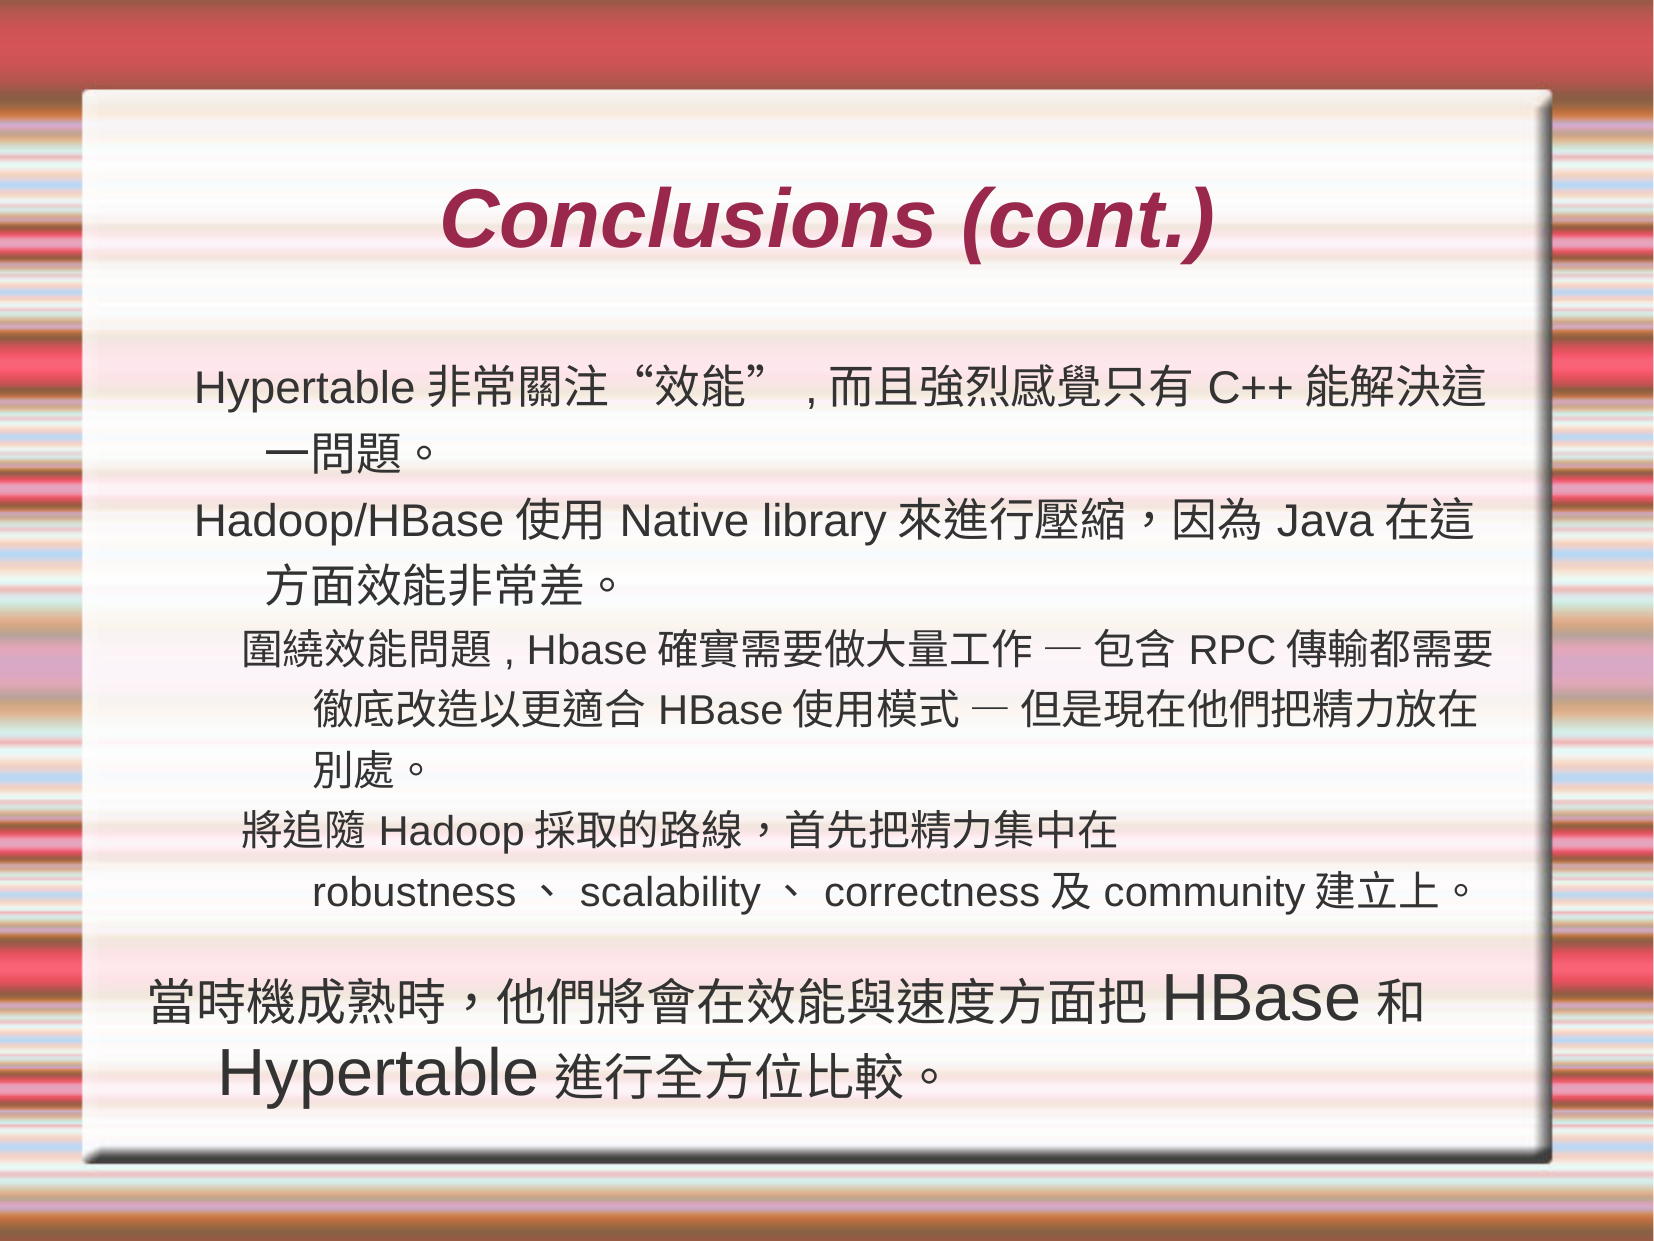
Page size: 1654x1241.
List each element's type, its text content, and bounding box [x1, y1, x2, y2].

title Conclusions (cont.) [121, 122, 1534, 315]
picture [0, 0, 1654, 1241]
list Hypertable非常關注“效能”,而且強烈感覺只有C++能解決這一問題。 Hadoop/HBase使用Native library來進行壓縮，因為Java在這方面效能非常差。 圍繞效能問題, Hbase確實需要做大量工作 — 包含RPC傳輸都需要徹底改造以更適合HBase使用模式 — 但是現在他們把精力放在別處。 將追隨Hadoop採取的路線，首先把精力集中在robustness、scalability、correctness及community建立上。 當時機成熟時，他們將會在效能與速度方面把HBase和Hypertable進行全方位比較。 [134, 350, 1516, 1118]
